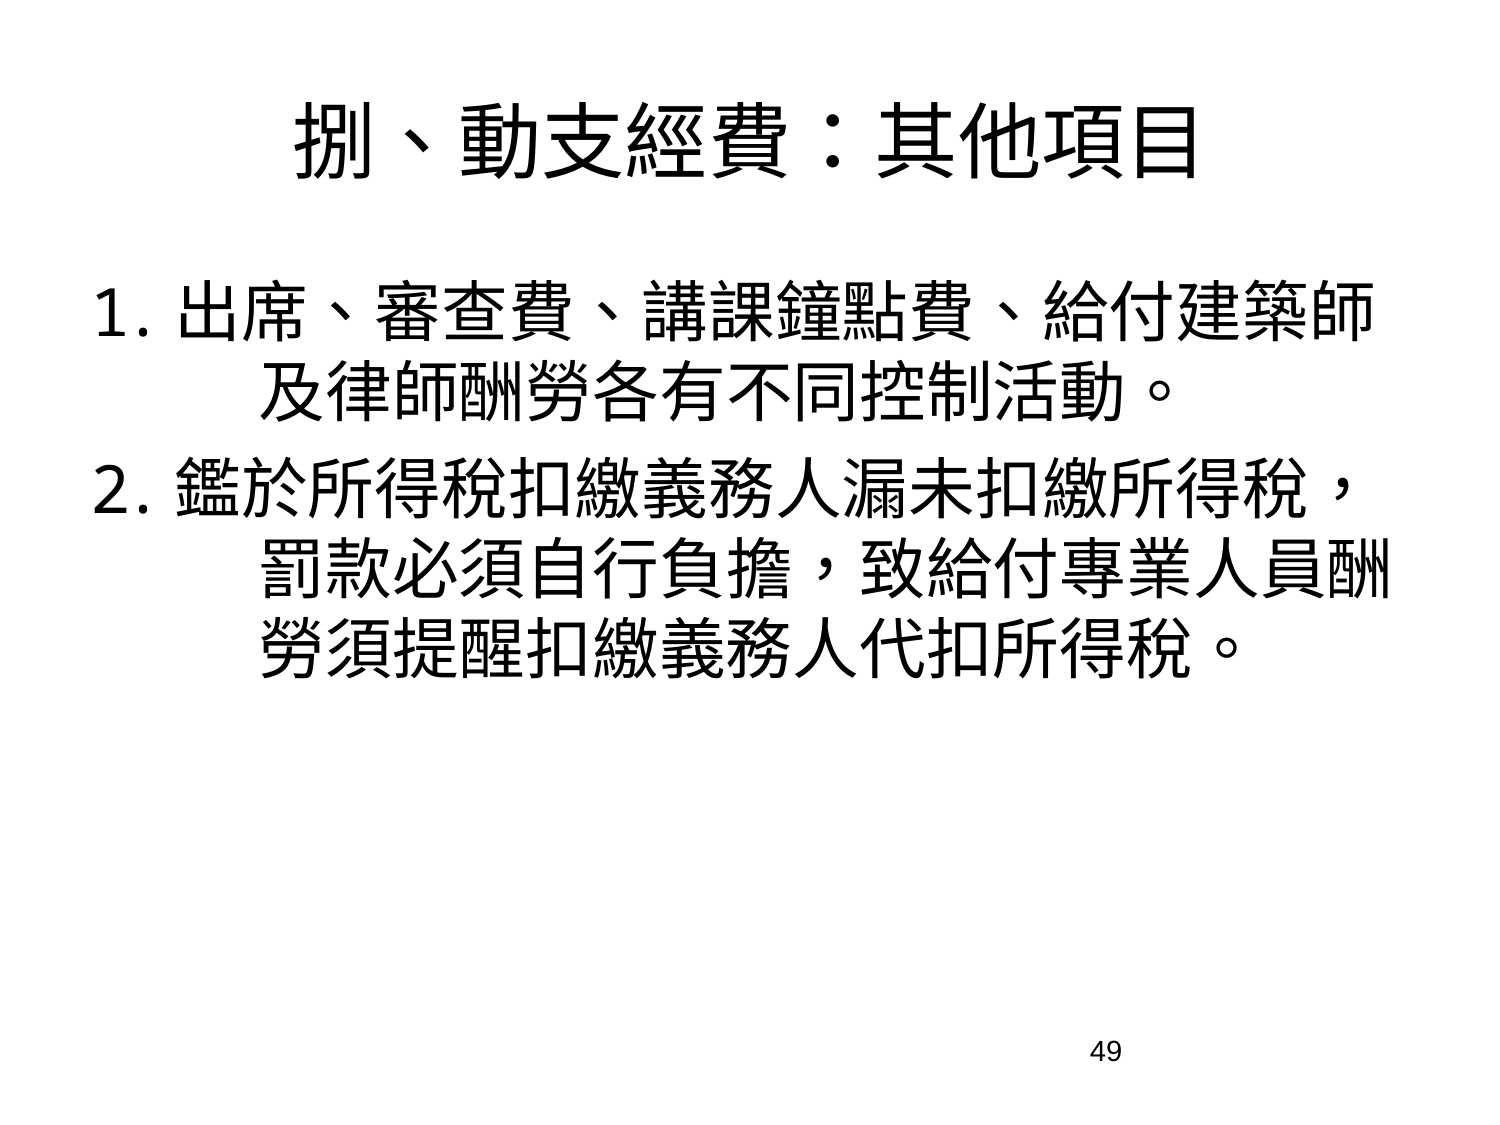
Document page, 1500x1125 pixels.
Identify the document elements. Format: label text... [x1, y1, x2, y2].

list 出席、審查費、講課鐘點費、給付建築師及律師酬勞各有不同控制活動。 鑑於所得稅扣繳義務人漏未扣繳所得稅，罰款必須自行負擔，致給付專業人員酬勞須提醒扣繳義務人代扣所得稅。 [75, 262, 1426, 1005]
text_box 49 [1074, 1024, 1426, 1103]
title 捌、動支經費：其他項目 [75, 45, 1426, 233]
